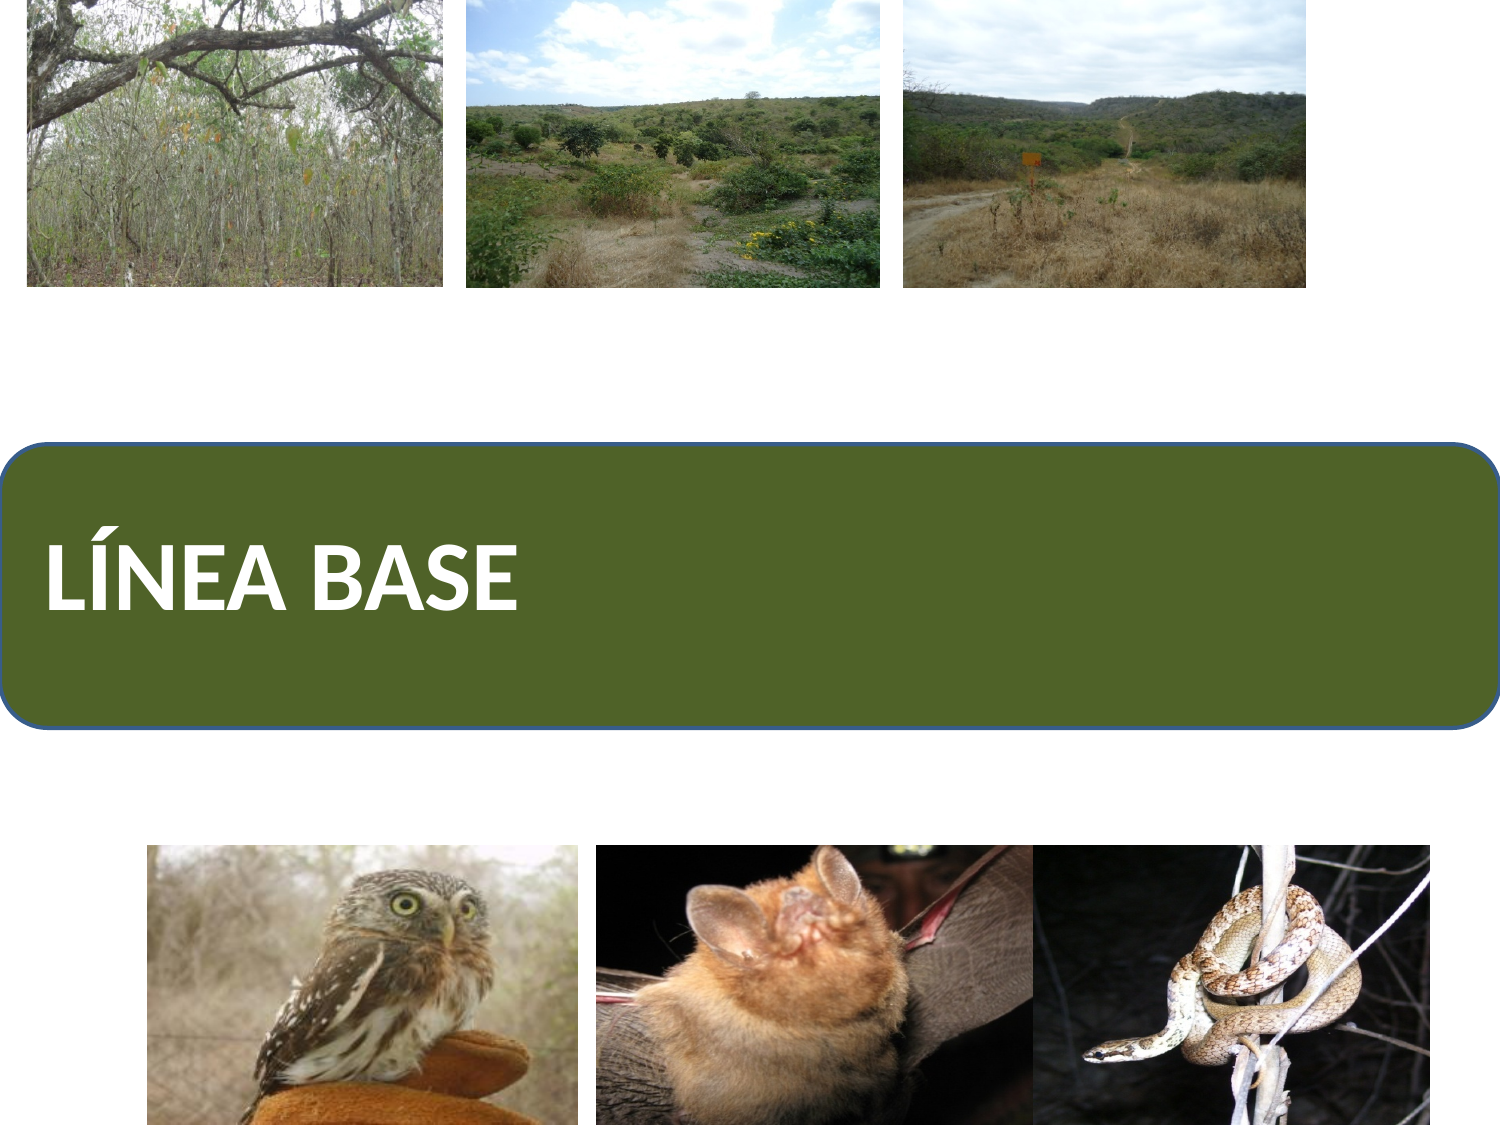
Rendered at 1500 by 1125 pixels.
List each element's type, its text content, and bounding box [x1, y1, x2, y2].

text_box LÍNEA BASE [29, 503, 1500, 640]
text_box [0, 444, 1500, 728]
picture [903, 0, 1306, 288]
picture [147, 846, 578, 1125]
picture [466, 0, 880, 288]
picture [26, 0, 443, 287]
picture [596, 846, 1430, 1125]
